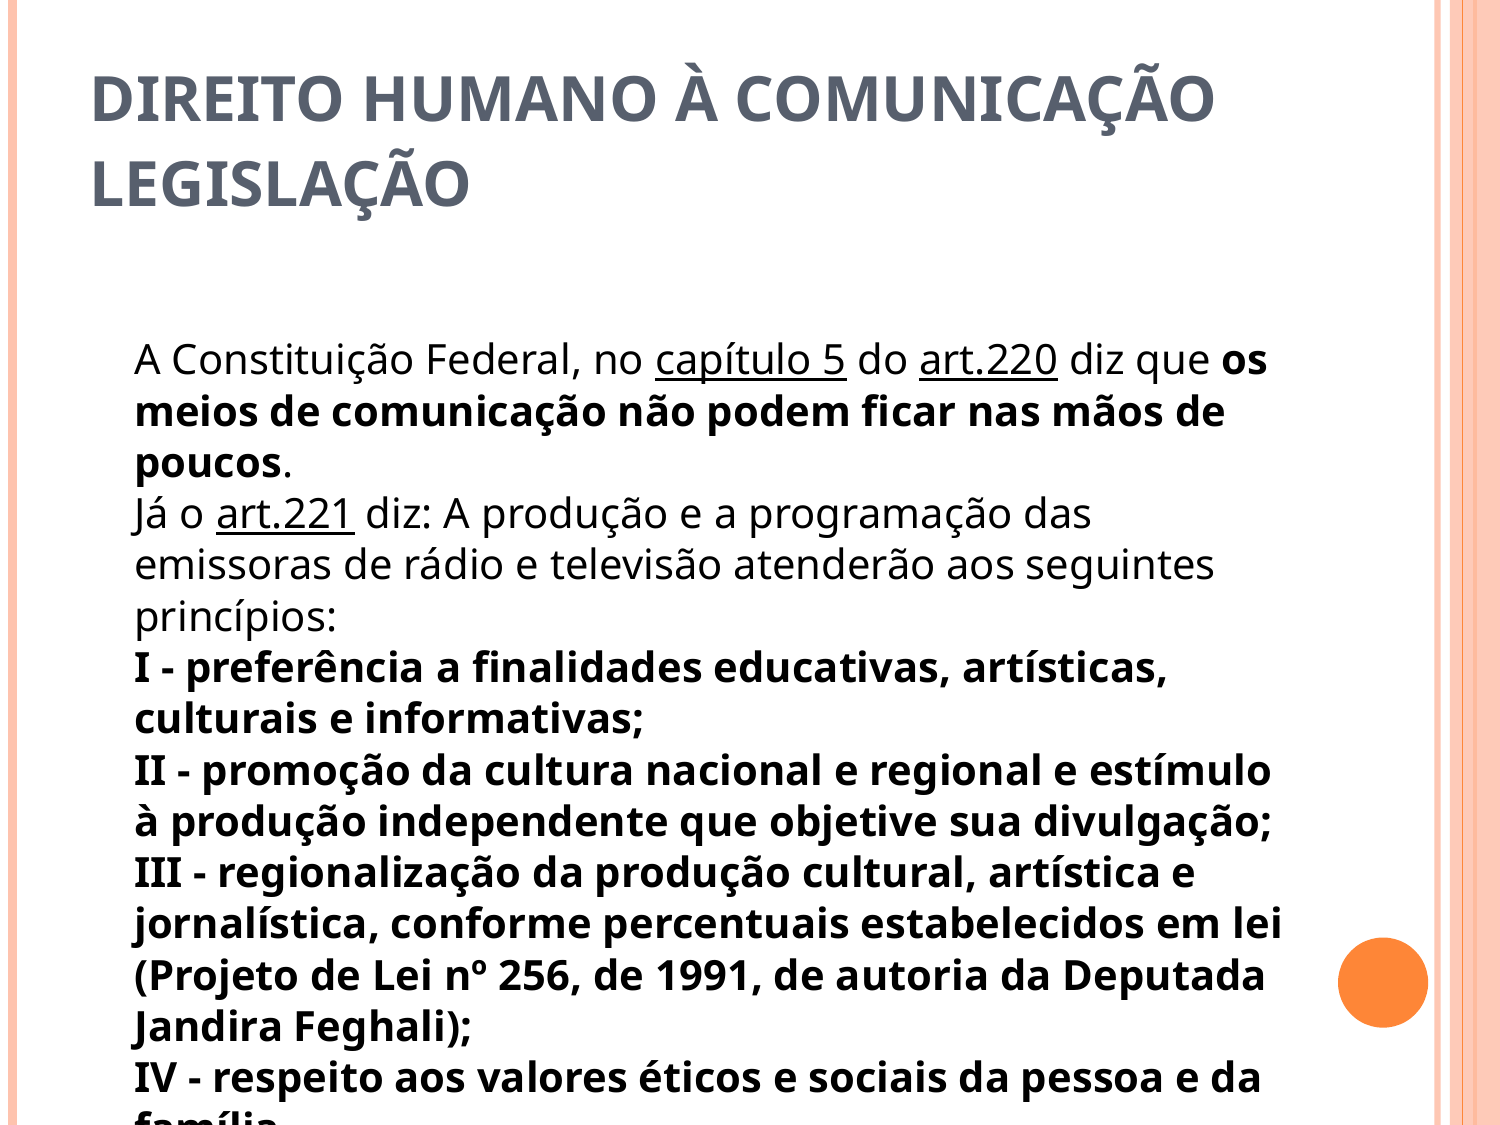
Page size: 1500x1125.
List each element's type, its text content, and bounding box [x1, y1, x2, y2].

list A Constituição Federal, no capítulo 5 do art.220 diz que os meios de comunicação não podem ficar nas mãos de poucos. Já o art.221 diz: A produção e a programação das emissoras de rádio e televisão atenderão aos seguintes princípios: I - preferência a finalidades educativas, artísticas, culturais e informativas; II - promoção da cultura nacional e regional e estímulo à produção independente que objetive sua divulgação; III - regionalização da produção cultural, artística e jornalística, conforme percentuais estabelecidos em lei (Projeto de Lei nº 256, de 1991, de autoria da Deputada Jandira Feghali); IV - respeito aos valores éticos e sociais da pessoa e da família. [74, 262, 1300, 1125]
title DIREITO HUMANO À COMUNICAÇÃO LEGISLAÇÃO [74, 0, 1300, 233]
